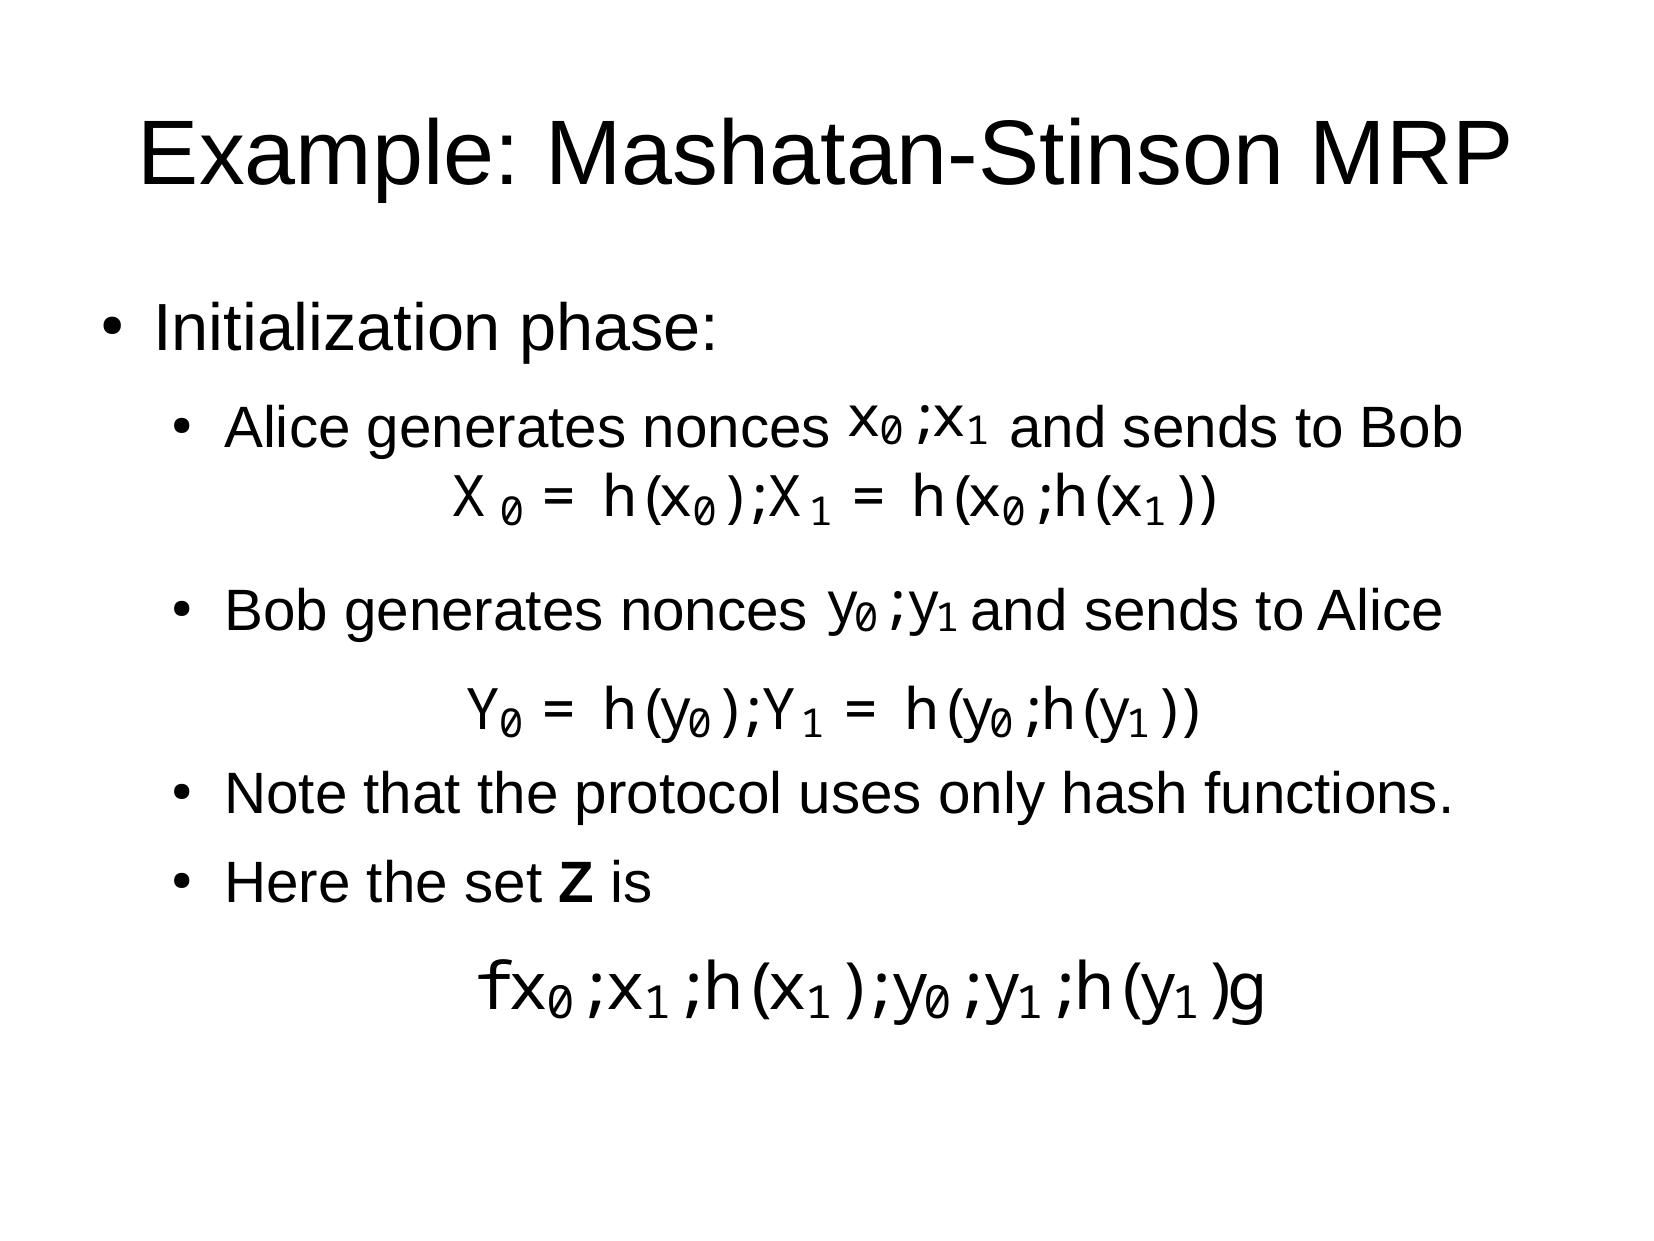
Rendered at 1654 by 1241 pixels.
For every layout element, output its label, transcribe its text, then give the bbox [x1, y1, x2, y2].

picture [447, 467, 1218, 537]
picture [461, 680, 1203, 749]
title Example: Mashatan-Stinson MRP [82, 56, 1571, 250]
picture [815, 591, 962, 643]
picture [842, 404, 995, 456]
list Initialization phase: Alice generates nonces and sends to Bob Bob generates nonces and sends to Alice Note that the protocol uses only hash functions. Here the set Z is [82, 290, 1571, 1109]
picture [463, 953, 1278, 1032]
